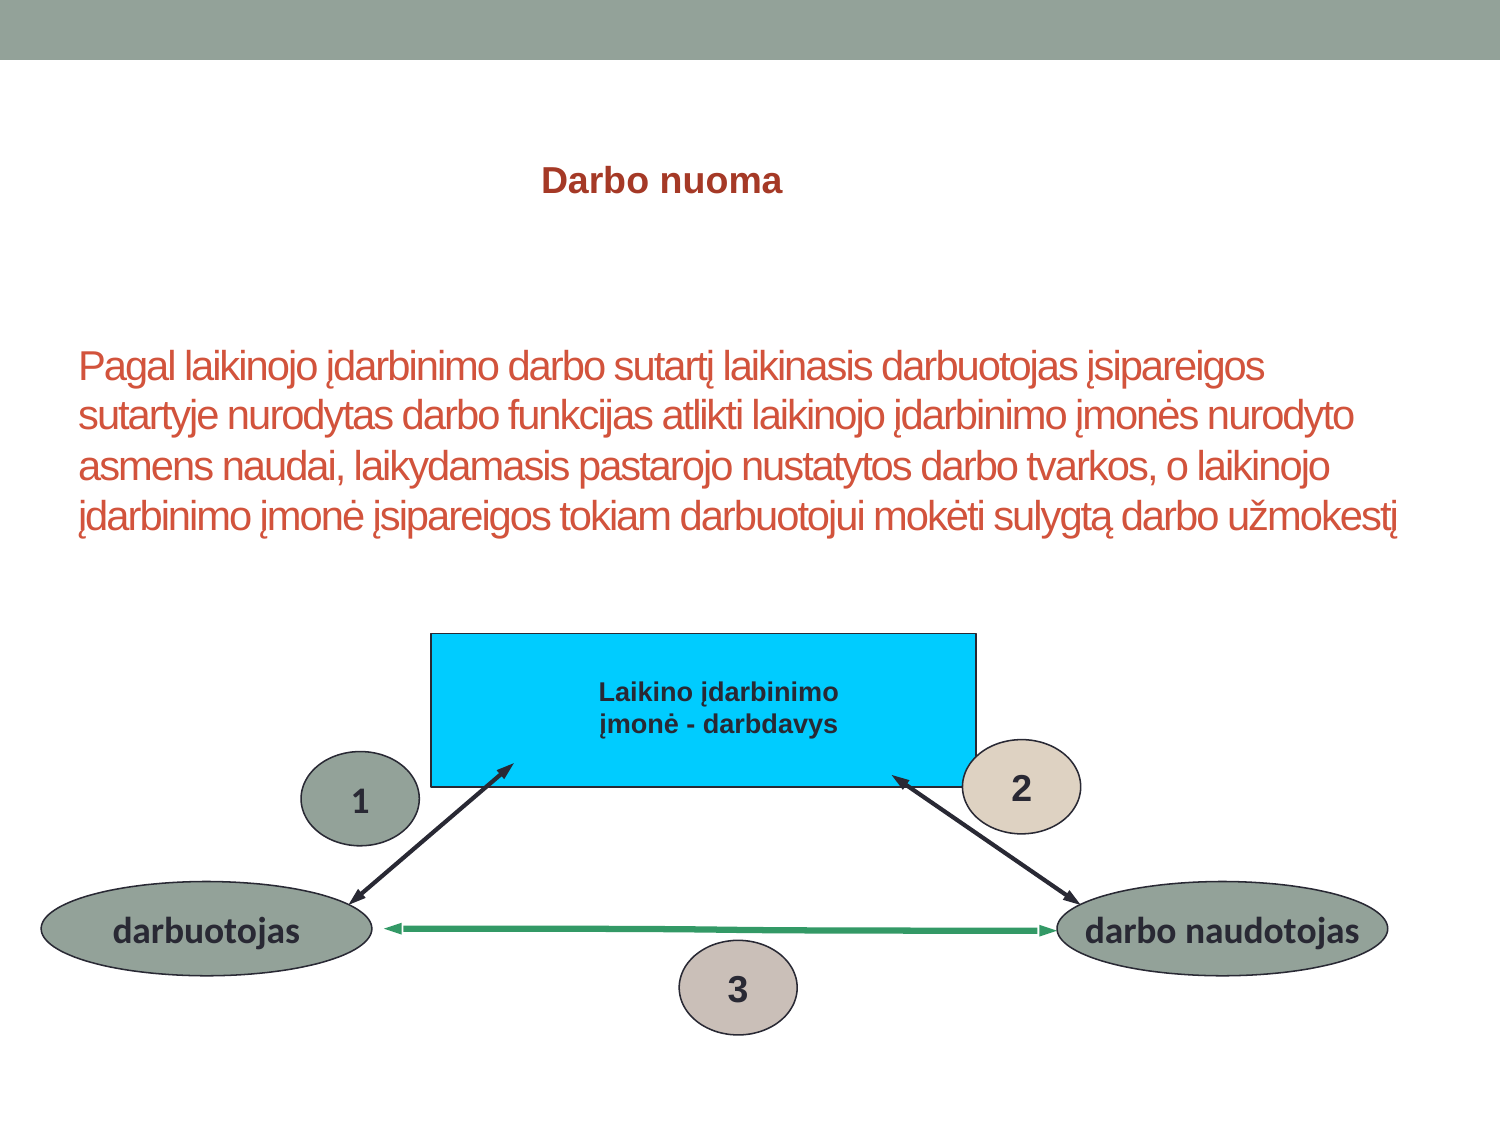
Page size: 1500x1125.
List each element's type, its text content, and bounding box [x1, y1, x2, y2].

text_box 1 [301, 751, 420, 846]
text_box darbo naudotojas [1057, 881, 1388, 976]
text_box darbuotojas [41, 881, 372, 976]
list Laikino įdarbinimo įmonė - darbdavys [430, 633, 977, 787]
text_box 3 [679, 940, 798, 1035]
text_box 2 [962, 739, 1081, 834]
title Pagal laikinojo įdarbinimo darbo sutartį laikinasis darbuotojas įsipareigos sutartyje nurodytas darbo funkcijas atlikti laikinojo įdarbinimo įmonės nurodyto asmens naudai, laikydamasis pastarojo nustatytos darbo tvarkos, o laikinojo įdarbinimo įmonė įsipareigos tokiam darbuotojui mokėti sulygtą darbo užmokestį [63, 255, 1414, 622]
text_box Darbo nuoma [41, 149, 1293, 209]
